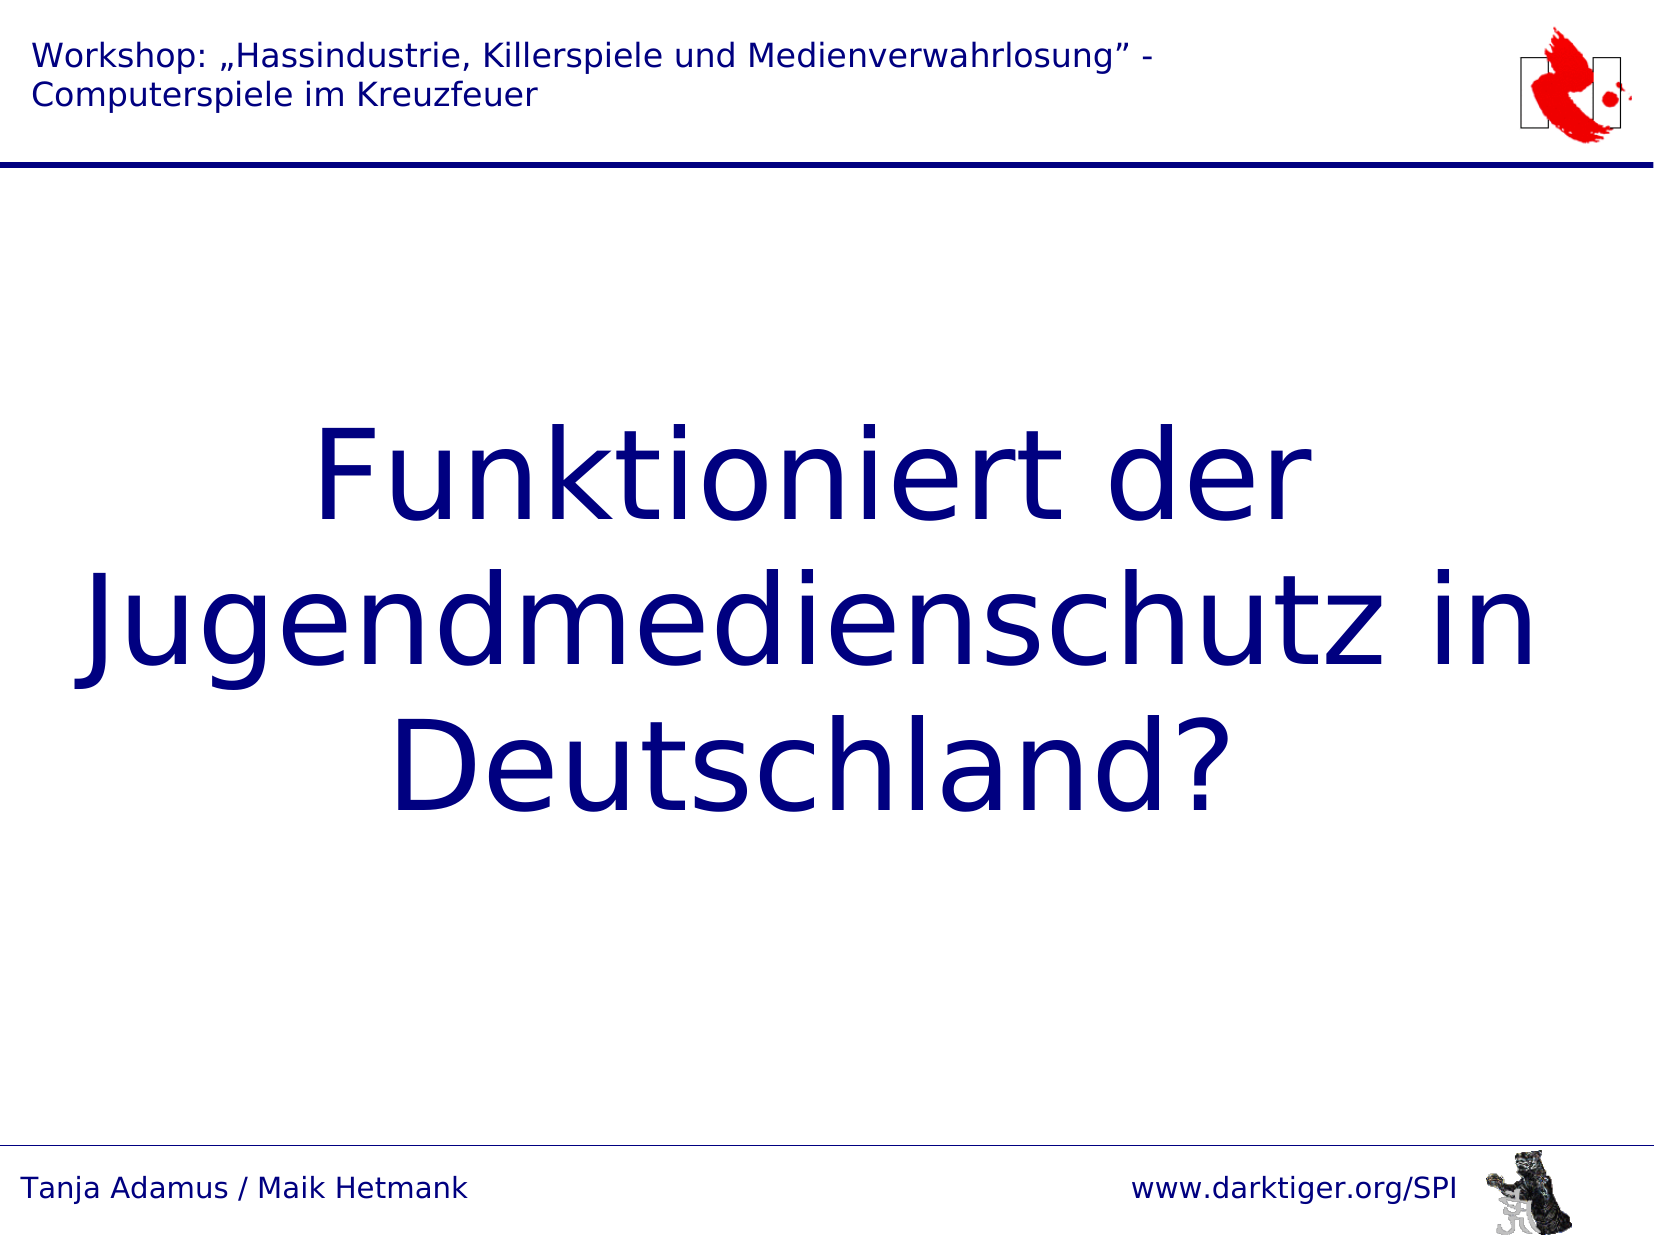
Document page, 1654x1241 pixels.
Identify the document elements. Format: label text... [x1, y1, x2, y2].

picture [1503, 16, 1632, 148]
text_box Workshop: „Hassindustrie, Killerspiele und Medienverwahrlosung” - Computerspiele im Kreuzfeuer [16, 29, 1418, 178]
text_box Funktioniert der Jugendmedienschutz in Deutschland? [29, 395, 1595, 848]
picture [1486, 1150, 1572, 1235]
